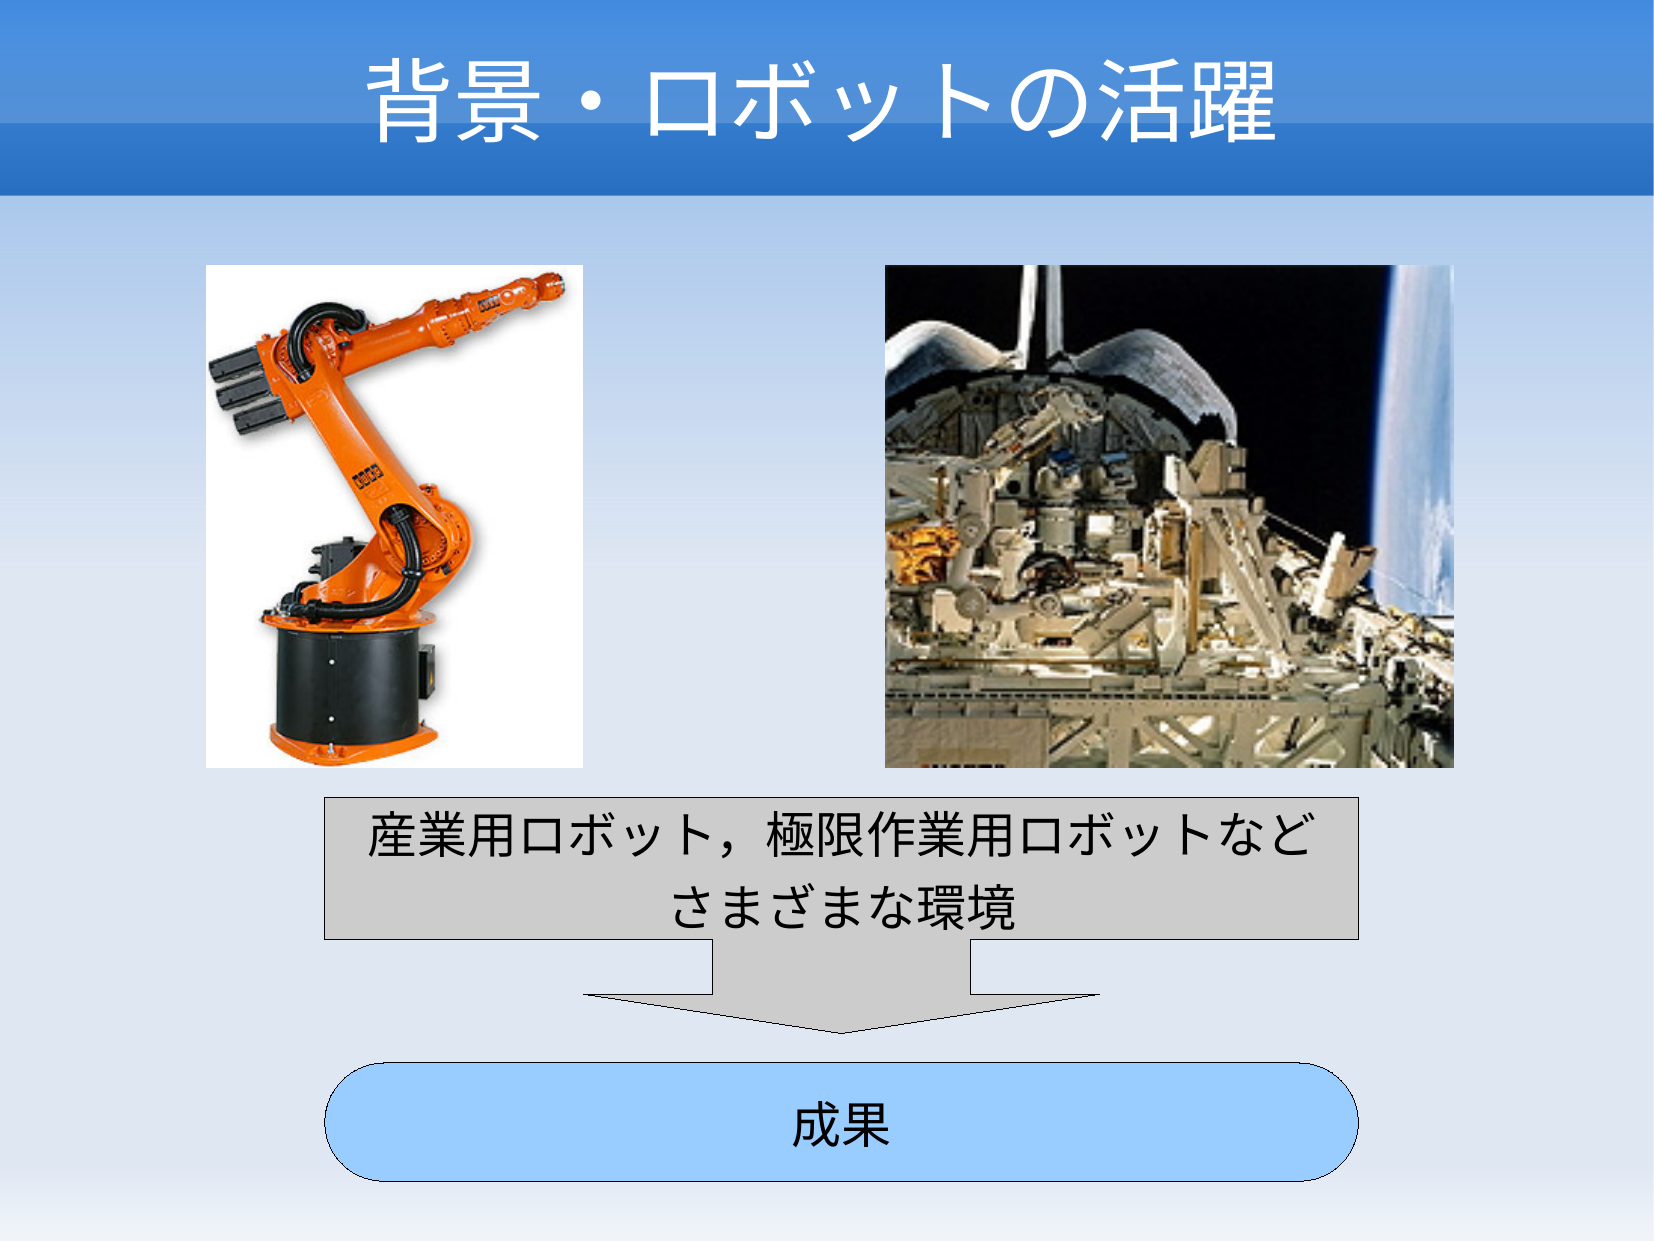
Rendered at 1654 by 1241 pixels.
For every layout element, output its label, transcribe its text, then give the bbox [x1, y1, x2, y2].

picture [0, 0, 1654, 1241]
text_box 成果 [324, 1062, 1359, 1182]
title 背景・ロボットの活躍 [76, 0, 1565, 208]
text_box 産業用ロボット，極限作業用ロボットなど さまざまな環境 [324, 797, 1359, 1034]
